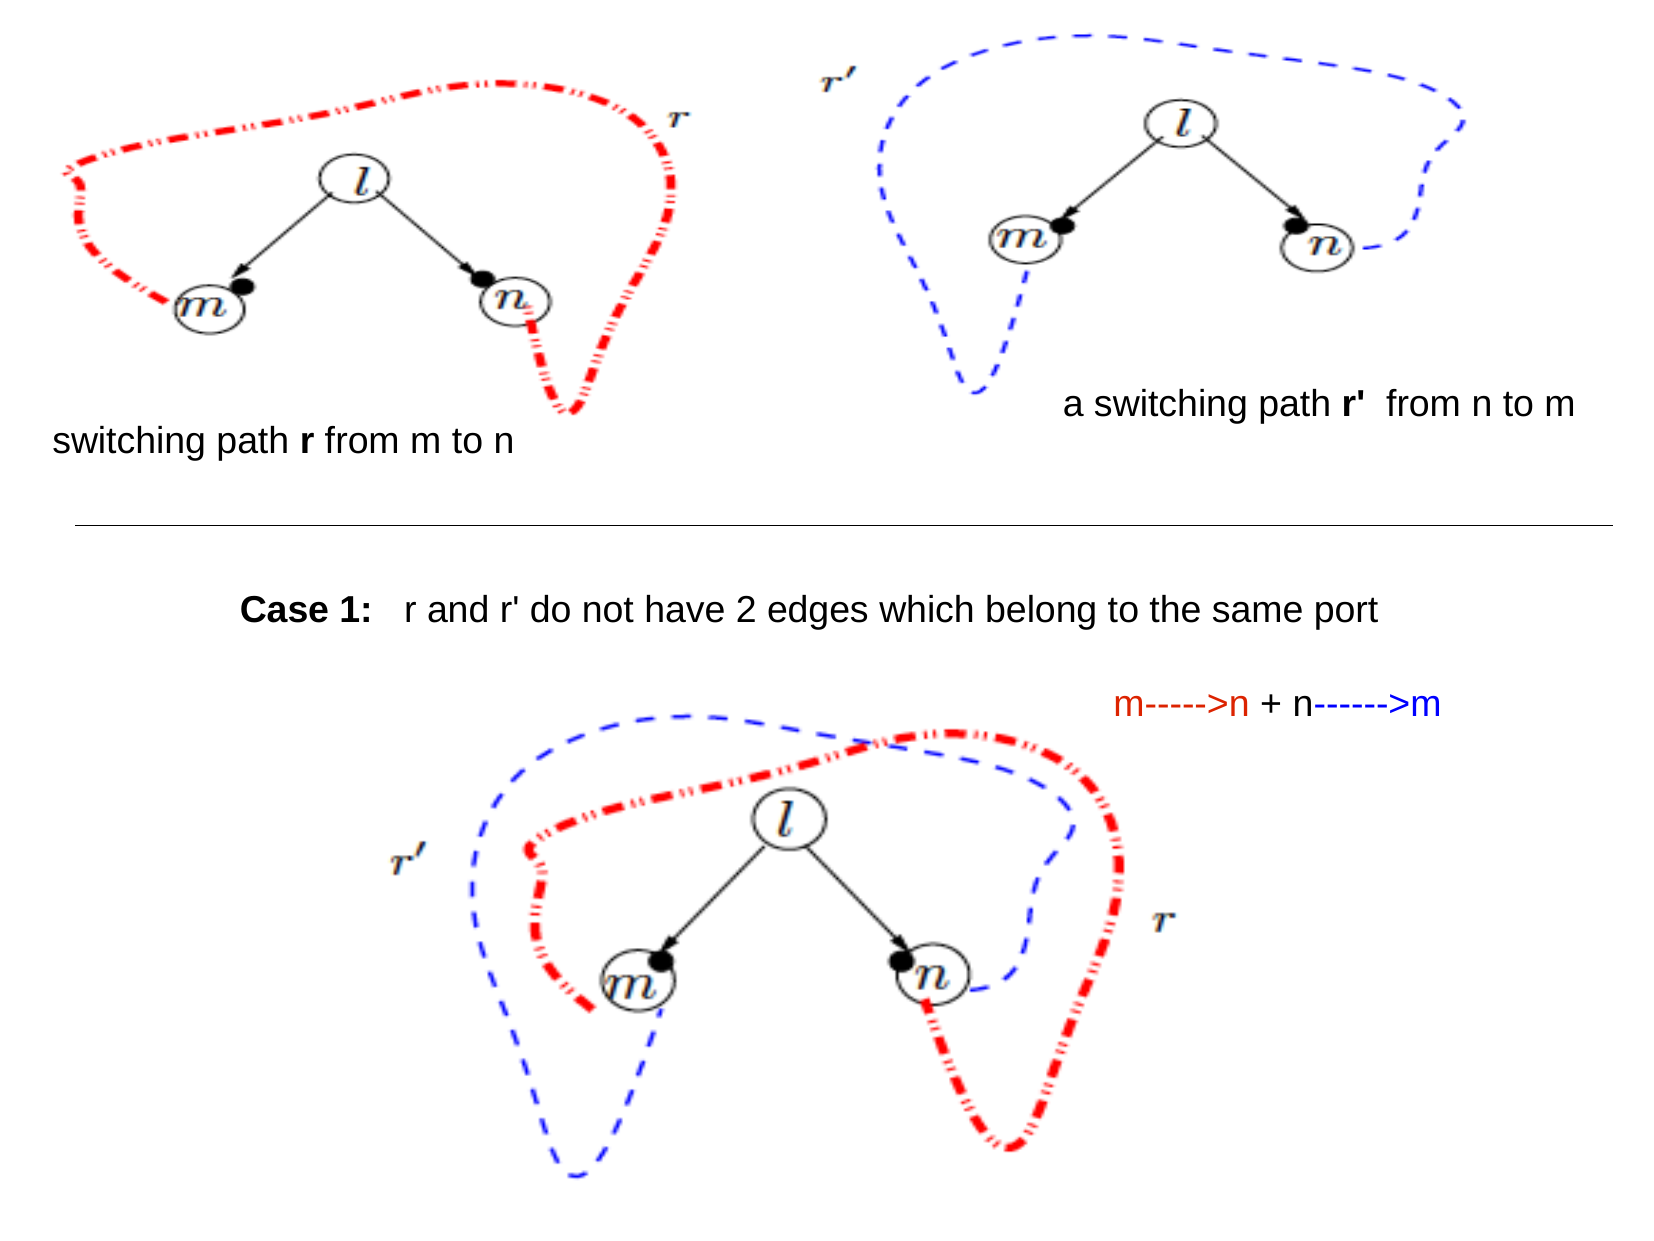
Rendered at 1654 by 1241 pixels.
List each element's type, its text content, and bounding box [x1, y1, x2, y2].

text_box Case 1: r and r' do not have 2 edges which belong to the same port [225, 580, 1538, 676]
picture [295, 676, 1276, 1201]
picture [37, 37, 722, 438]
text_box a switching path r' from n to m [1048, 375, 1613, 432]
text_box switching path r from m to n [37, 412, 563, 488]
text_box m----->n + n------>m [1098, 675, 1463, 732]
picture [787, 9, 1508, 413]
